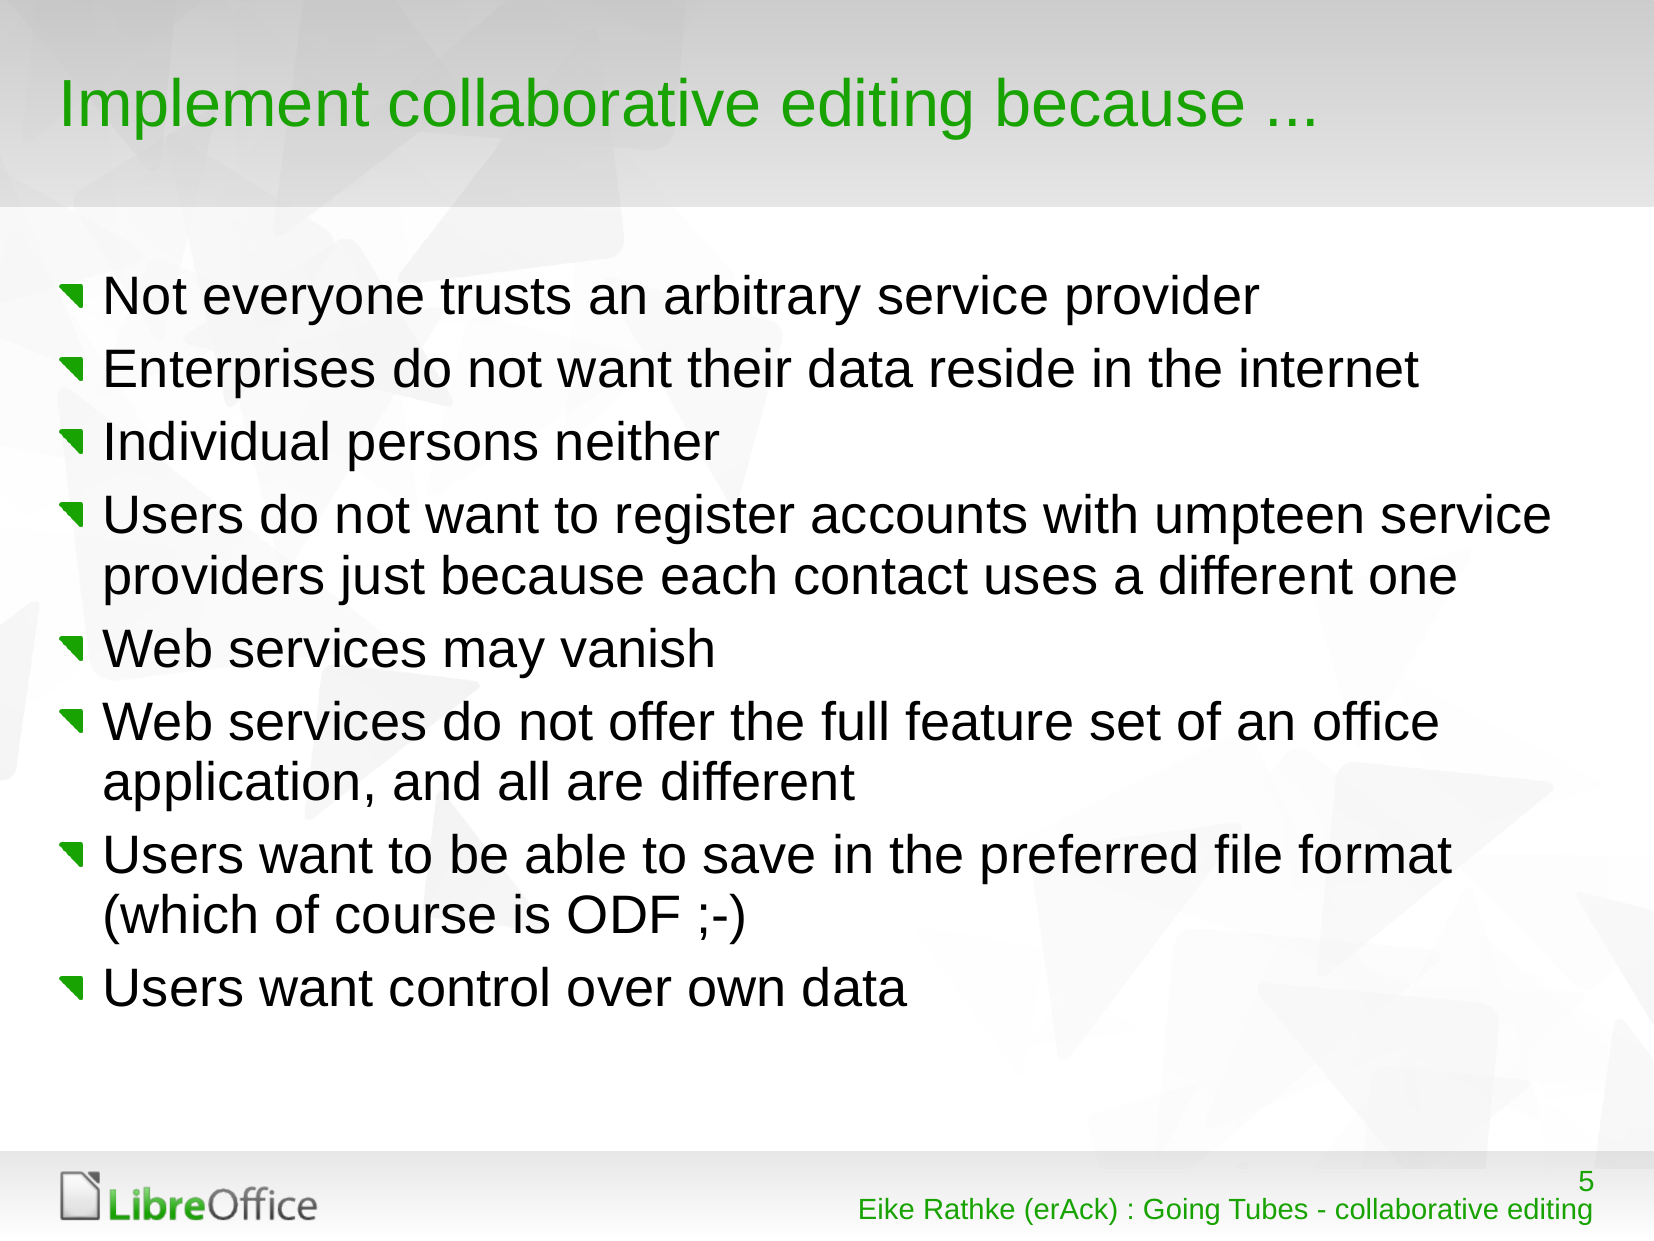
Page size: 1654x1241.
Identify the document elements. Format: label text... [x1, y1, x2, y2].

picture [915, 548, 1654, 1169]
title Implement collaborative editing because ... [59, 29, 1595, 178]
list Not everyone trusts an arbitrary service provider Enterprises do not want their data reside in the internet Individual persons neither Users do not want to register accounts with umpteen service providers just because each contact uses a different one Web services may vanish Web services do not offer the full feature set of an office application, and all are different Users want to be able to save in the preferred file format (which of course is ODF ;-) Users want control over own data [59, 265, 1595, 1114]
picture [41, 1152, 337, 1240]
picture [0, 0, 783, 931]
